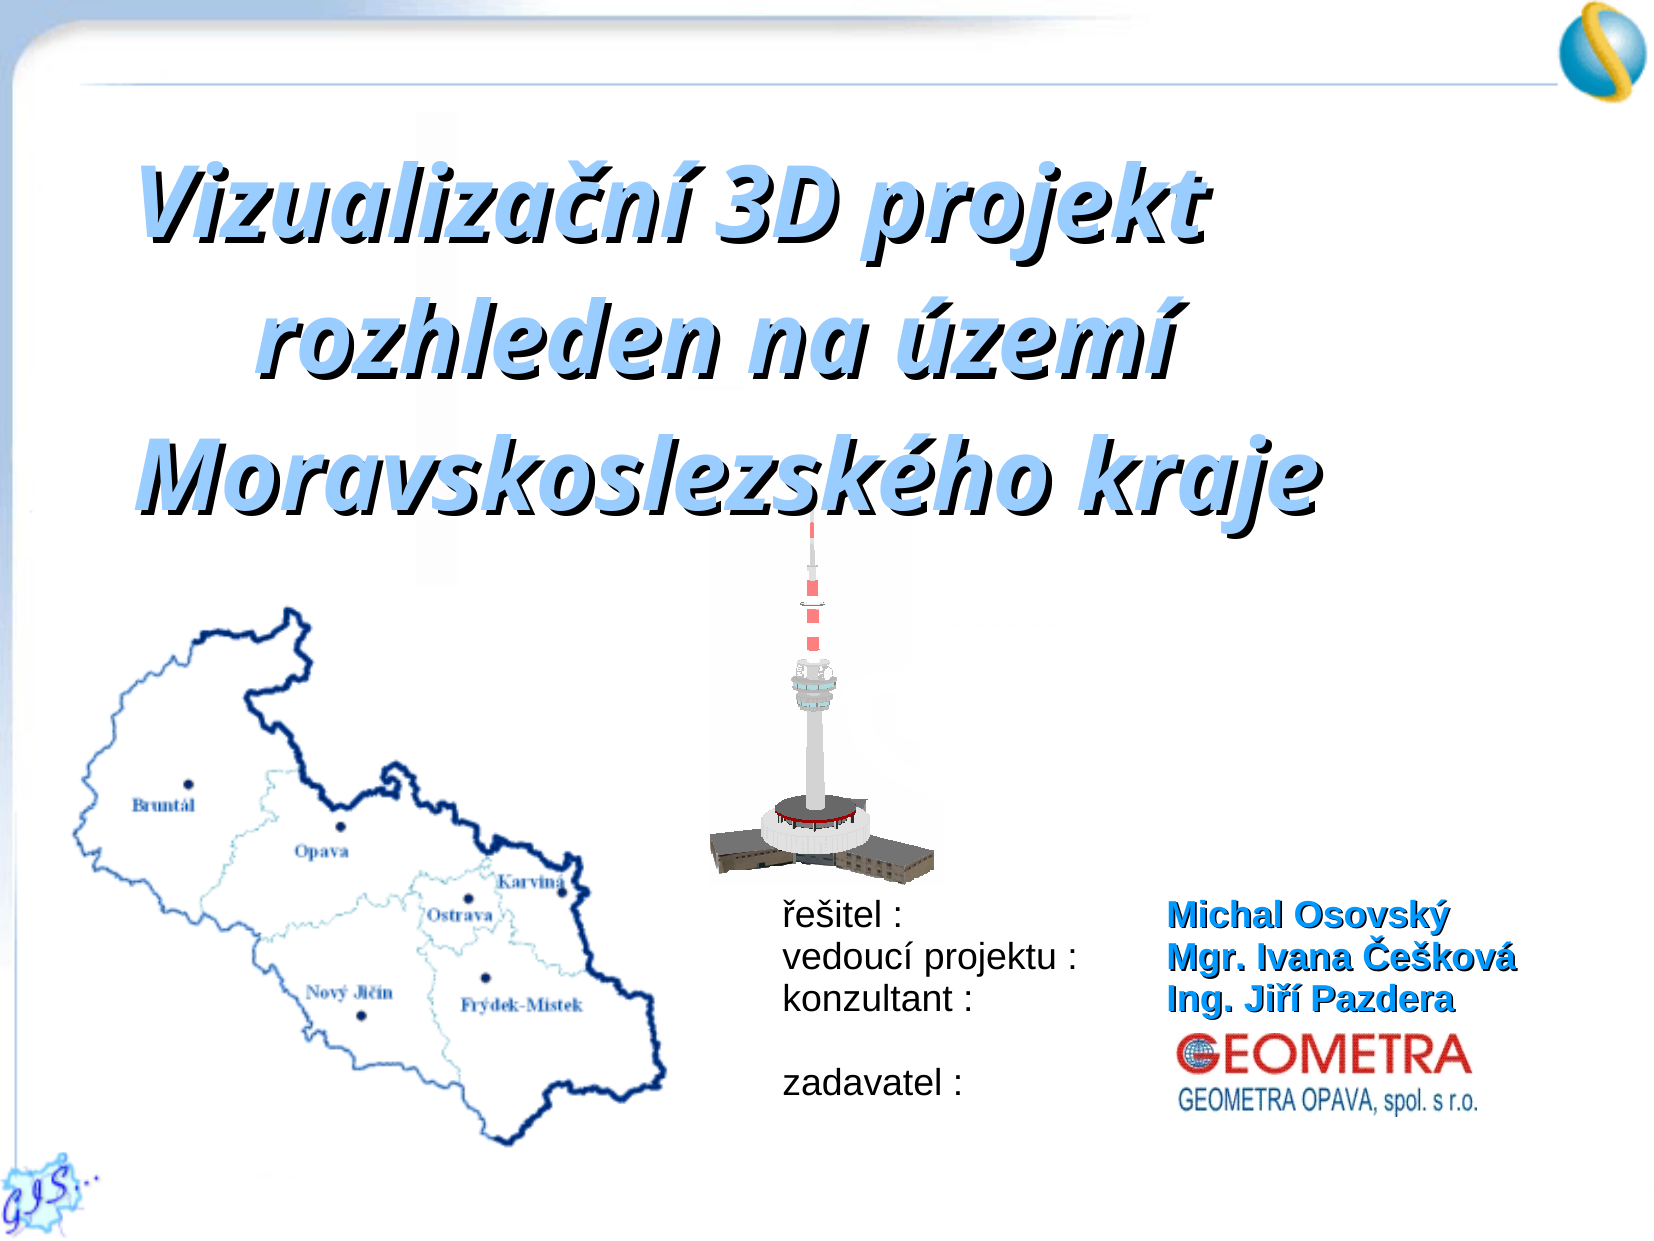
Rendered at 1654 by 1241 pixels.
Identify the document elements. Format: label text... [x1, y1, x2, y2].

text_box Vizualizační 3D projekt rozhleden na území Moravskoslezského kraje [118, 123, 1565, 621]
picture [0, 0, 1654, 1241]
text_box řešitel : vedoucí projektu : konzultant : zadavatel : [767, 885, 1093, 1153]
text_box Michal Osovský Mgr. Ivana Češková Ing. Jiří Pazdera [1151, 885, 1530, 1031]
